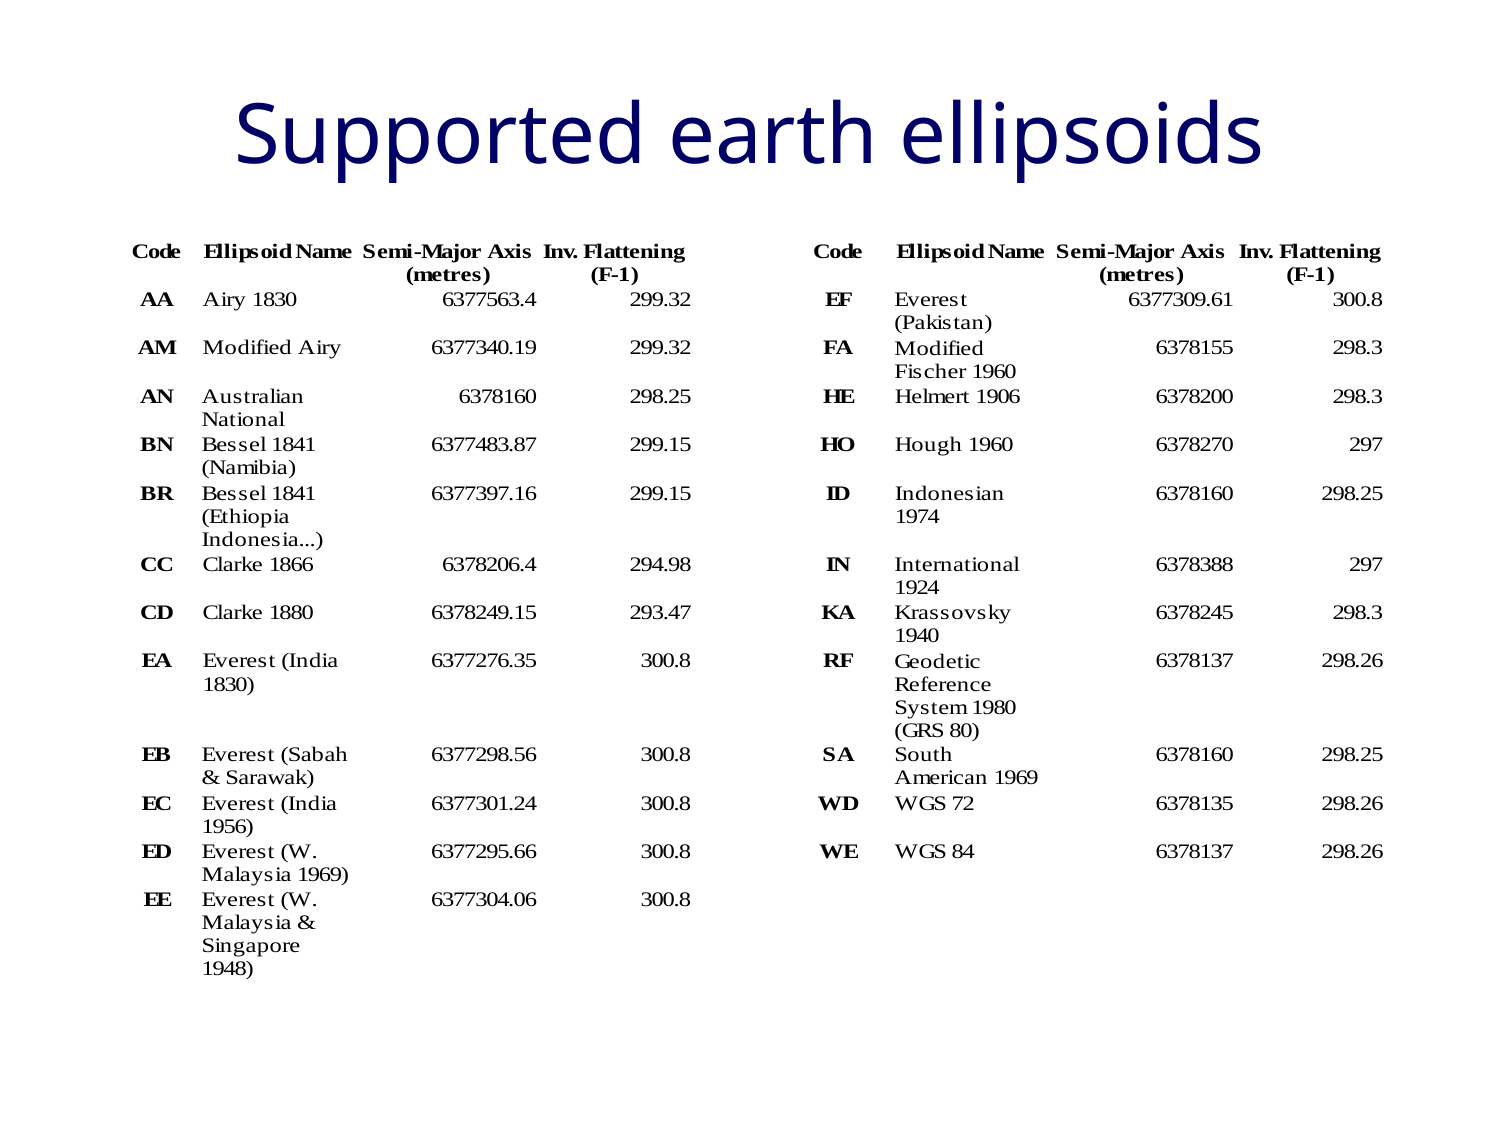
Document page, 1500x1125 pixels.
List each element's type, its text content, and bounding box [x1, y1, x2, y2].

title Supported earth ellipsoids [112, 37, 1388, 226]
chart [112, 237, 1388, 1035]
